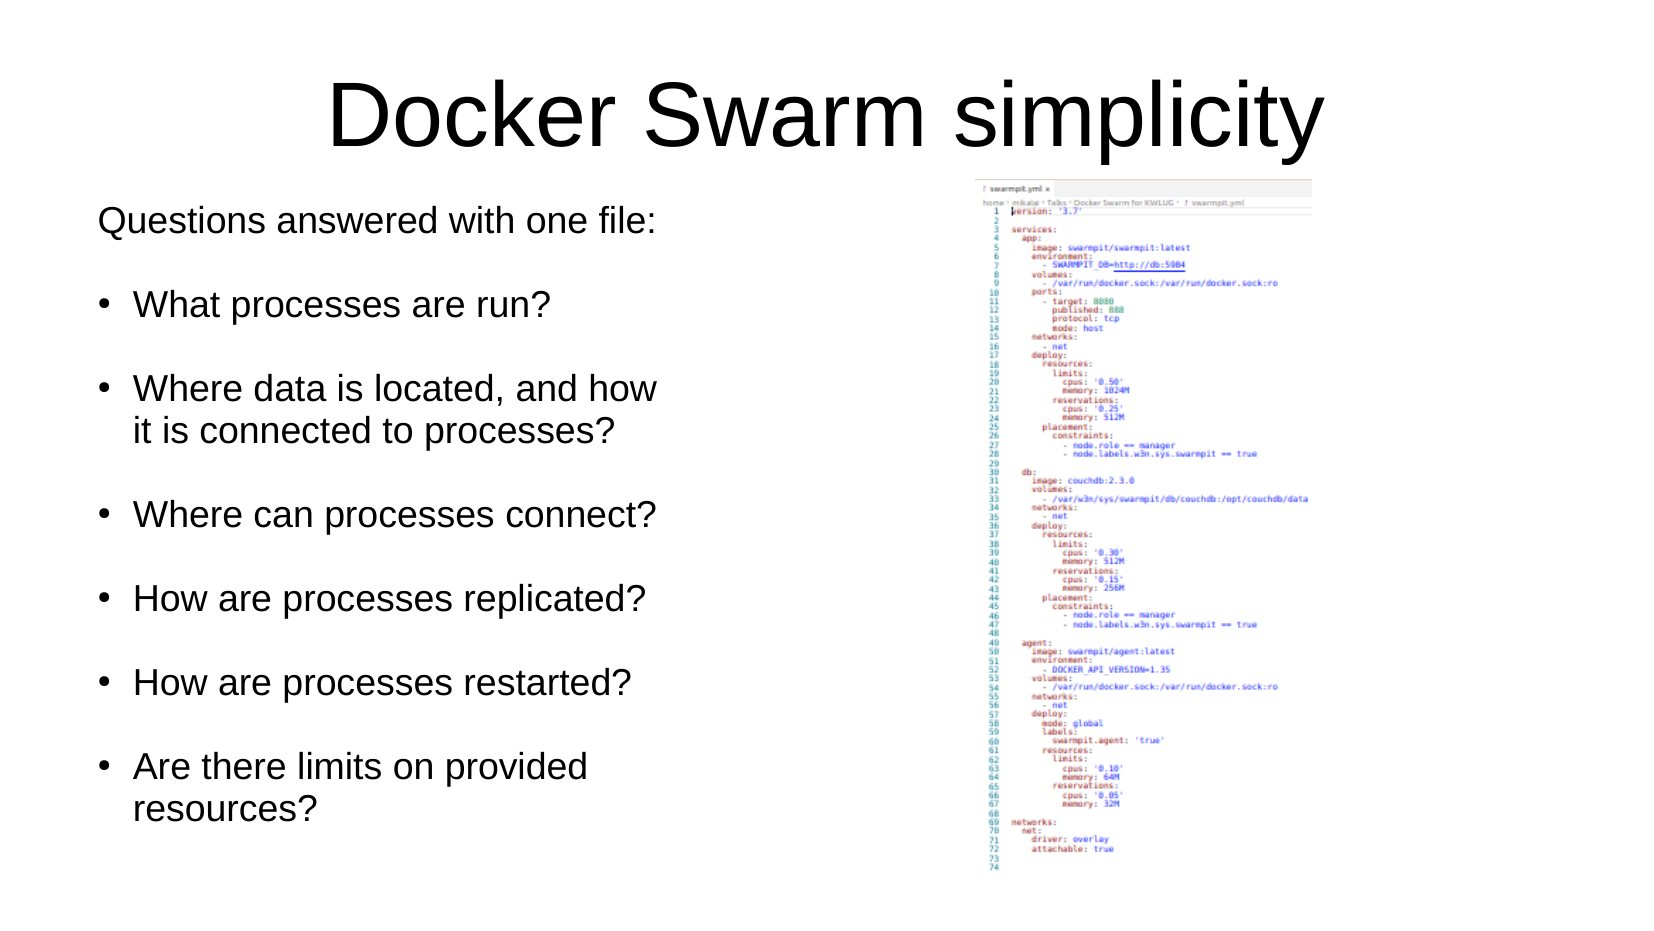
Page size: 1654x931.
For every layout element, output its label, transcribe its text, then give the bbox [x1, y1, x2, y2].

title Docker Swarm simplicity [82, 37, 1571, 193]
text_box Questions answered with one file: What processes are run? Where data is located, and how it is connected to processes? Where can processes connect? How are processes replicated? How are processes restarted? Are there limits on provided resources? [82, 192, 686, 837]
picture [975, 179, 1312, 886]
